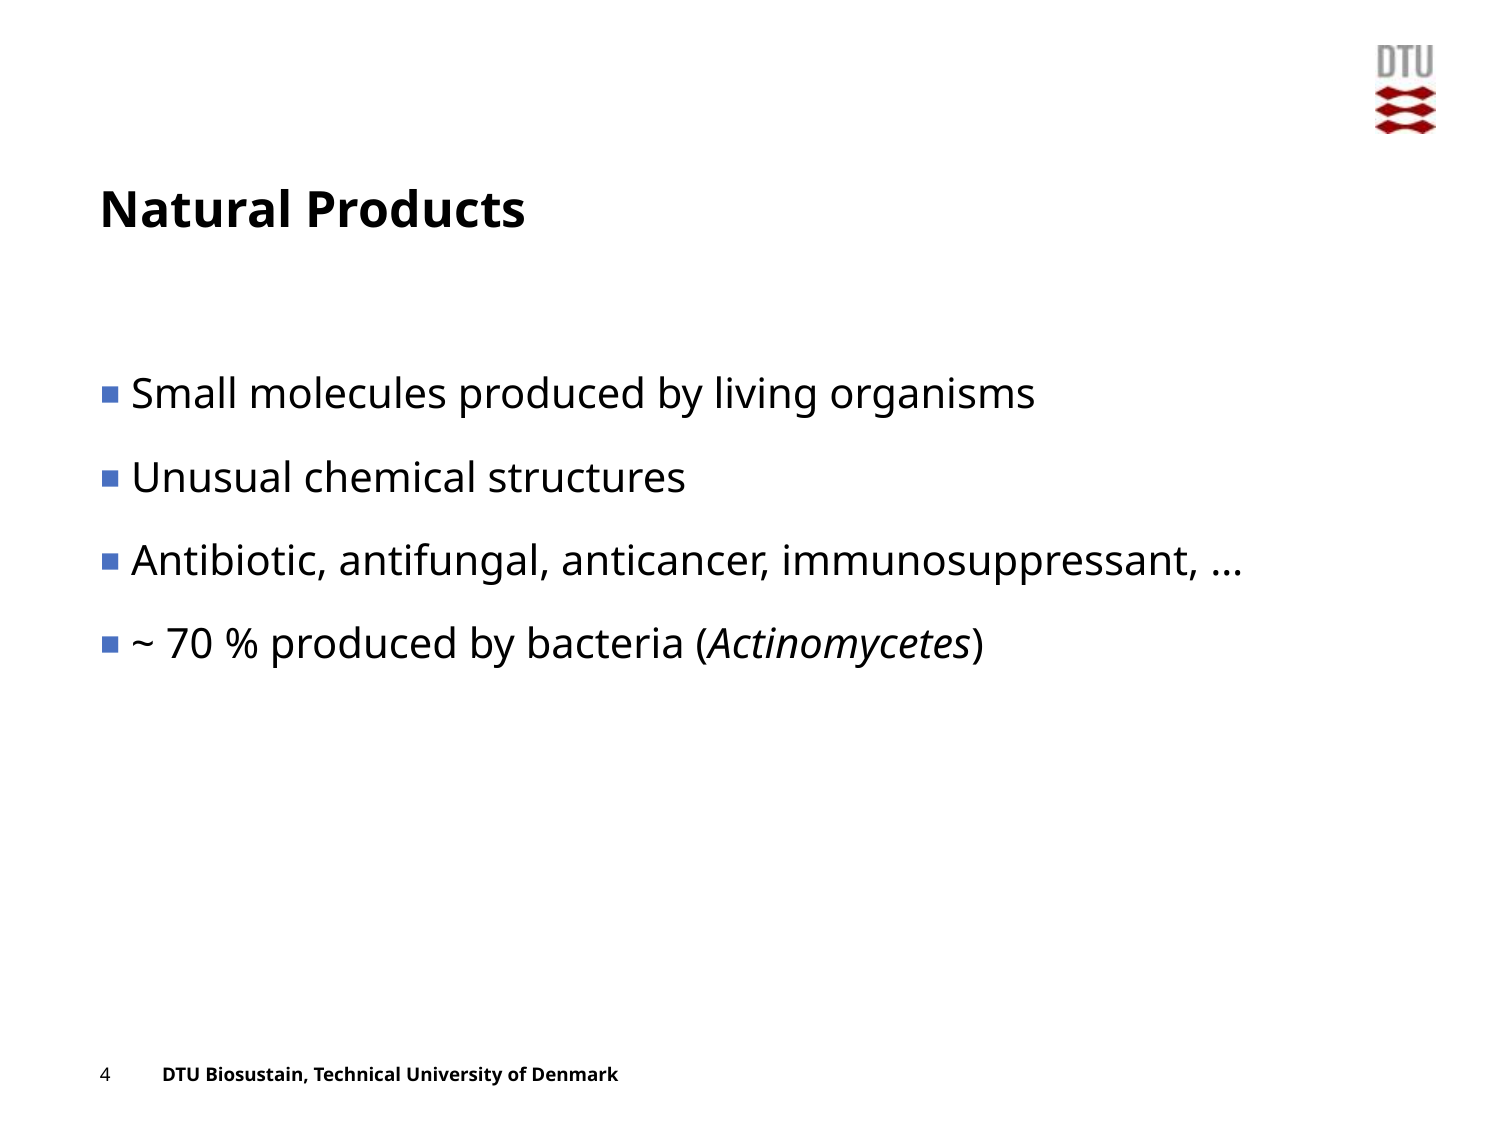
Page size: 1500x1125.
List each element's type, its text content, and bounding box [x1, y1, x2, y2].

picture [1375, 45, 1436, 134]
list Small molecules produced by living organisms Unusual chemical structures Antibiotic, antifungal, anticancer, immunosuppressant, … ~ 70 % produced by bacteria (Actinomycetes) [99, 262, 1375, 1012]
title Natural Products [99, 50, 1375, 238]
slide_number <number> [99, 1062, 151, 1113]
